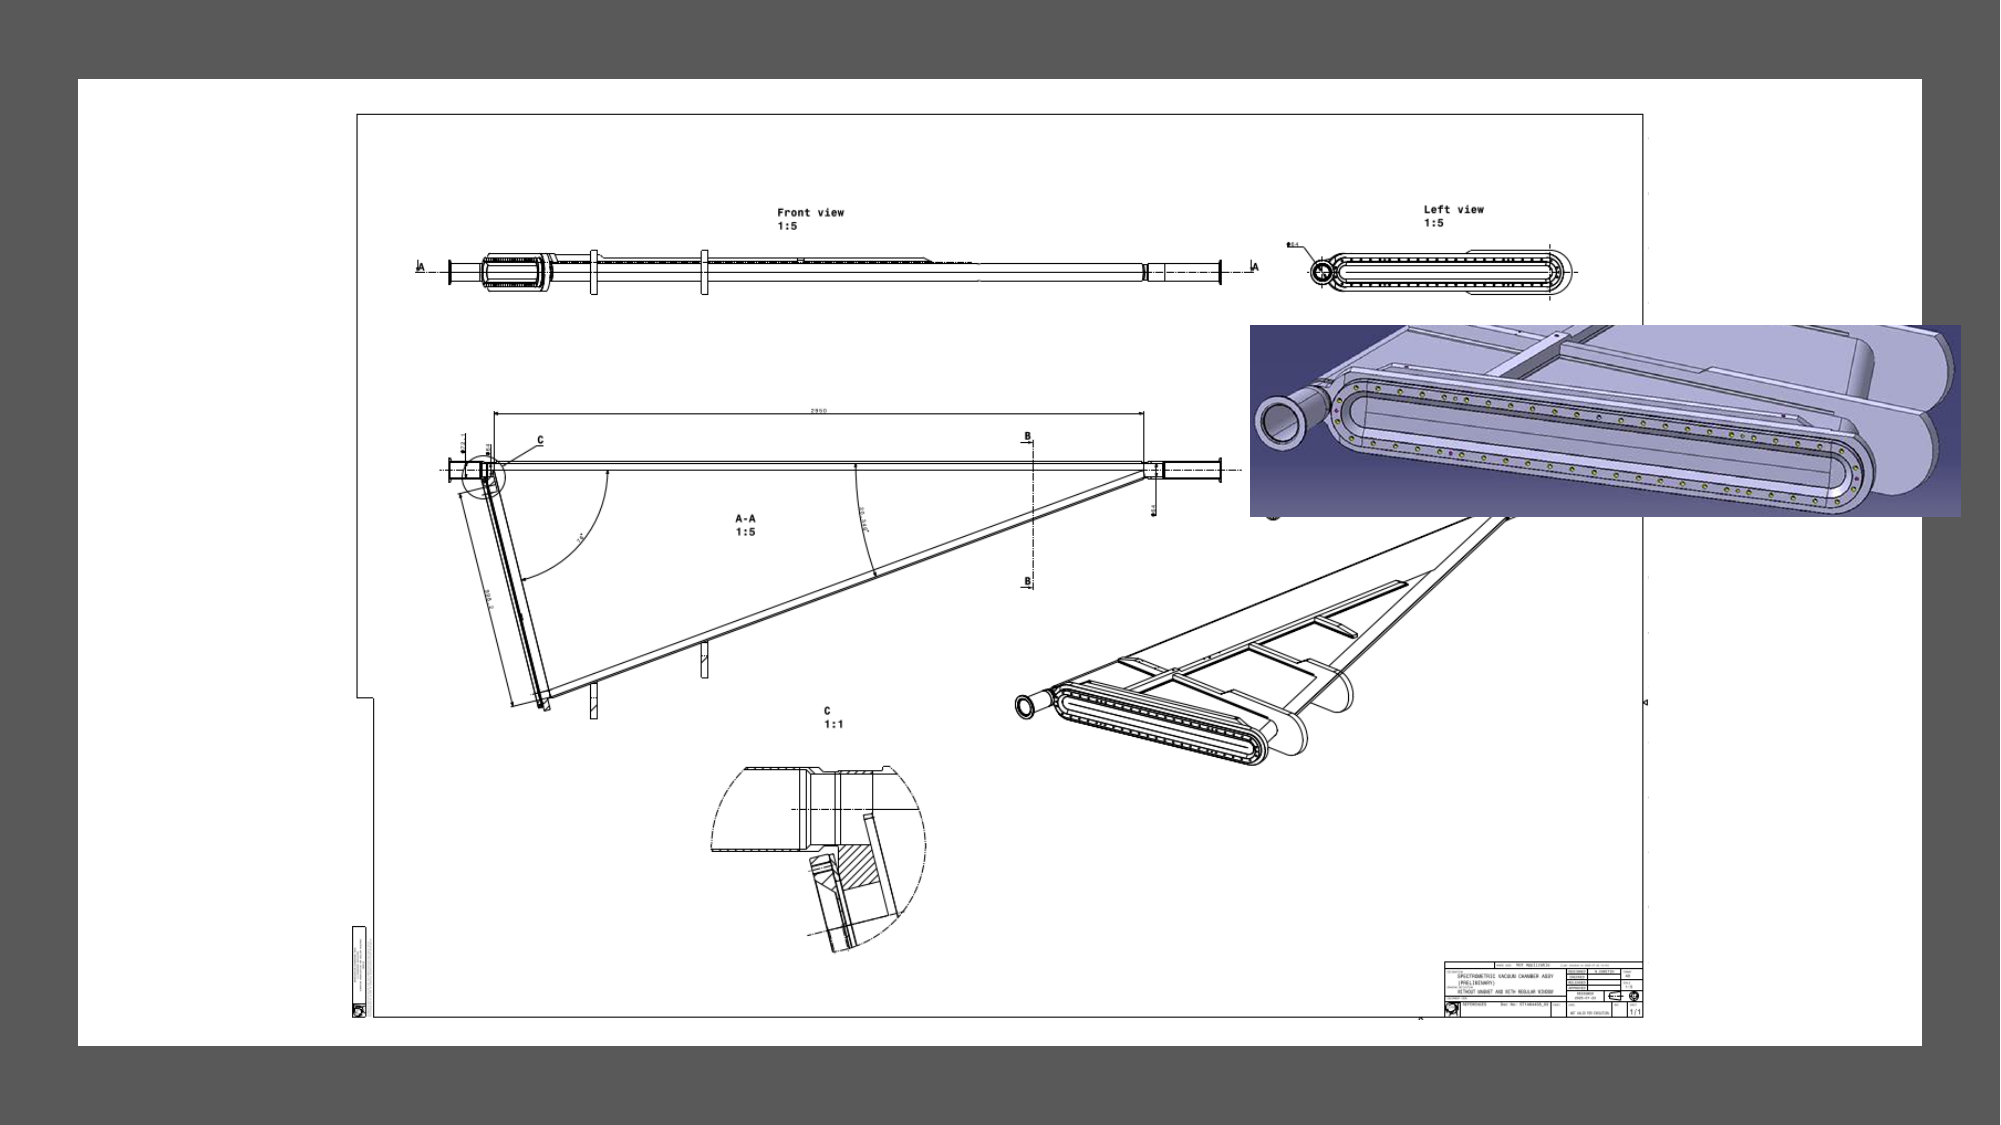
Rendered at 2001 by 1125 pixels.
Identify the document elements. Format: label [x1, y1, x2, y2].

text_box [0, 0, 2000, 1125]
picture [351, 105, 1961, 1020]
